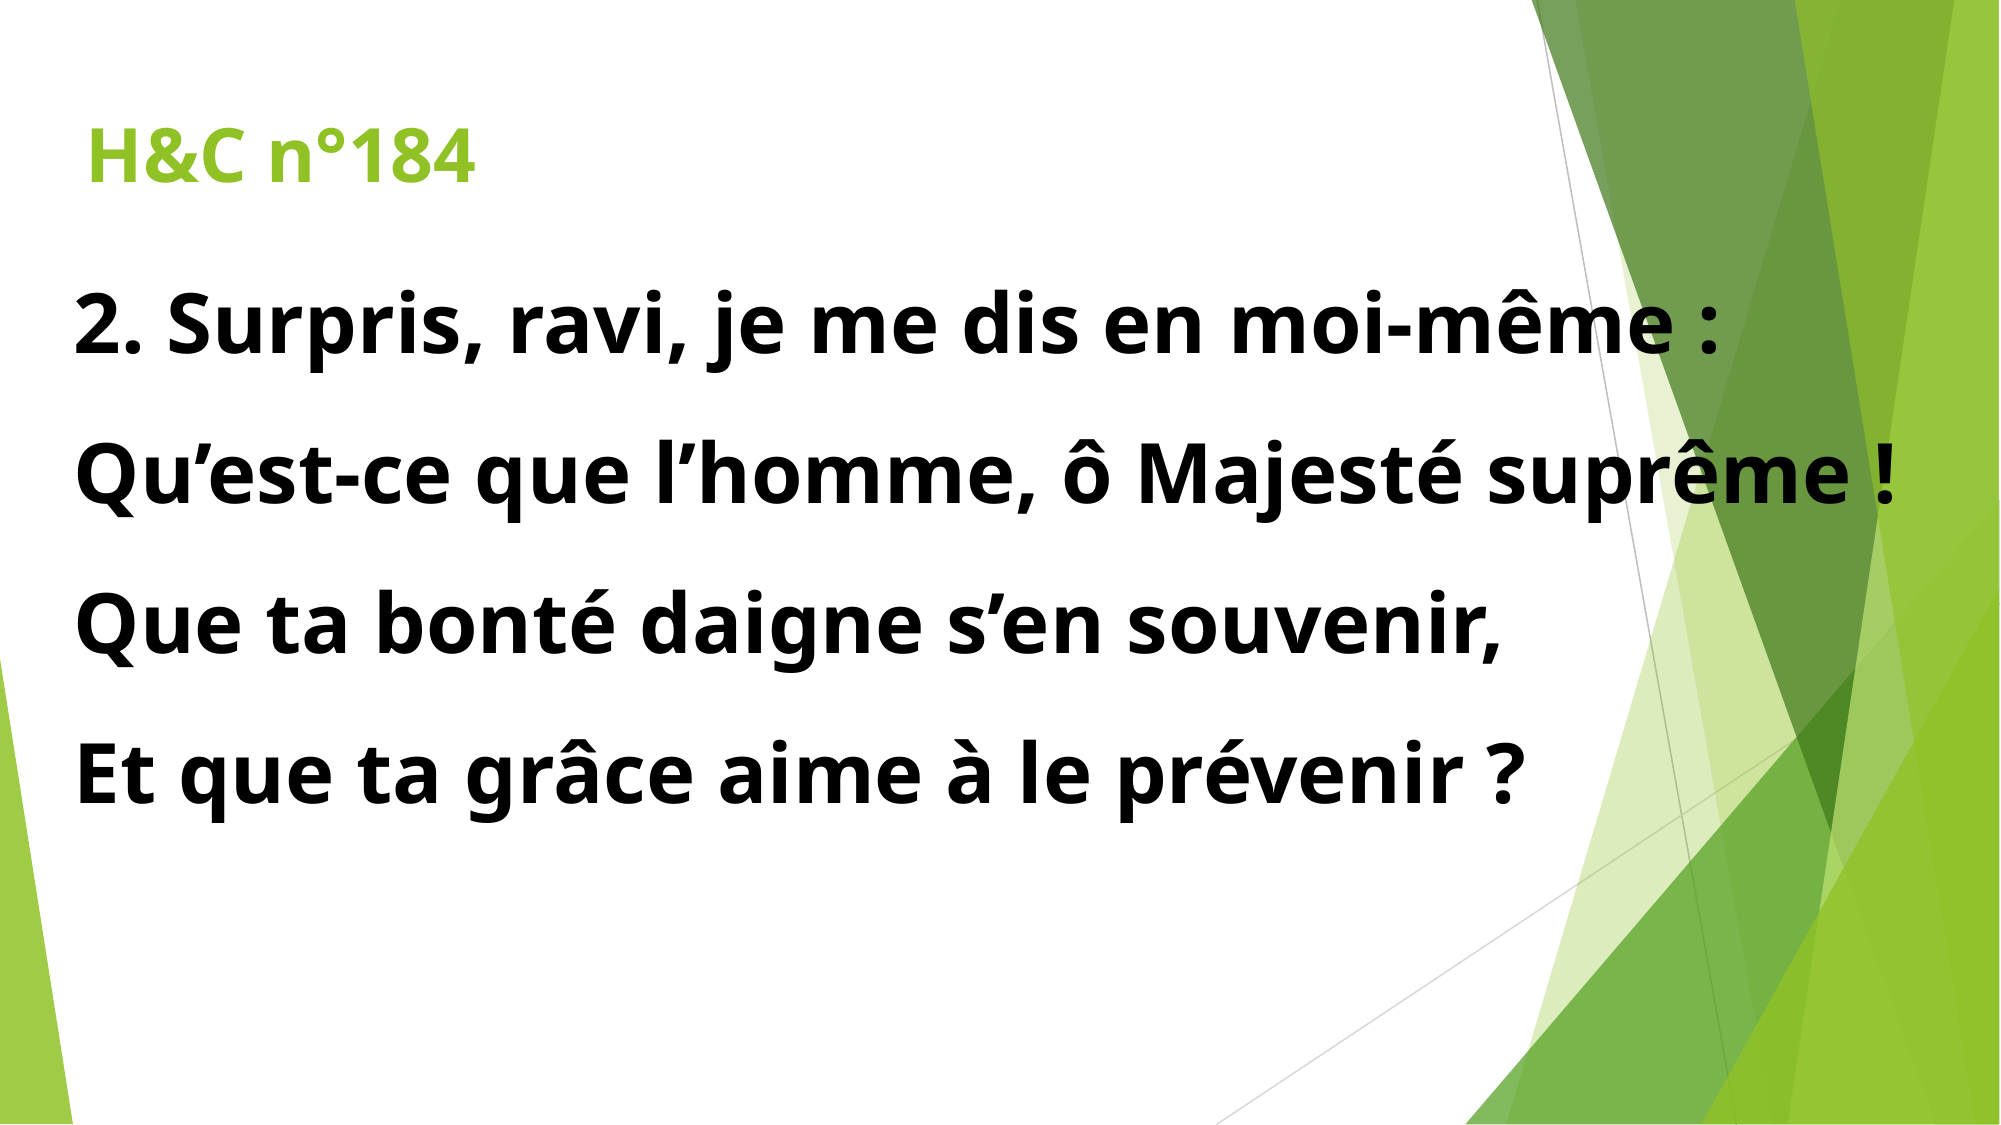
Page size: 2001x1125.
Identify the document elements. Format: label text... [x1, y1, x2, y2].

text_box H&C n°184 [70, 99, 1522, 213]
text_box 2. Surpris, ravi, je me dis en moi-même : Qu’est-ce que l’homme, ô Majesté suprême ! Que ta bonté daigne s’en souvenir, Et que ta grâce aime à le prévenir ? [59, 213, 1973, 1037]
